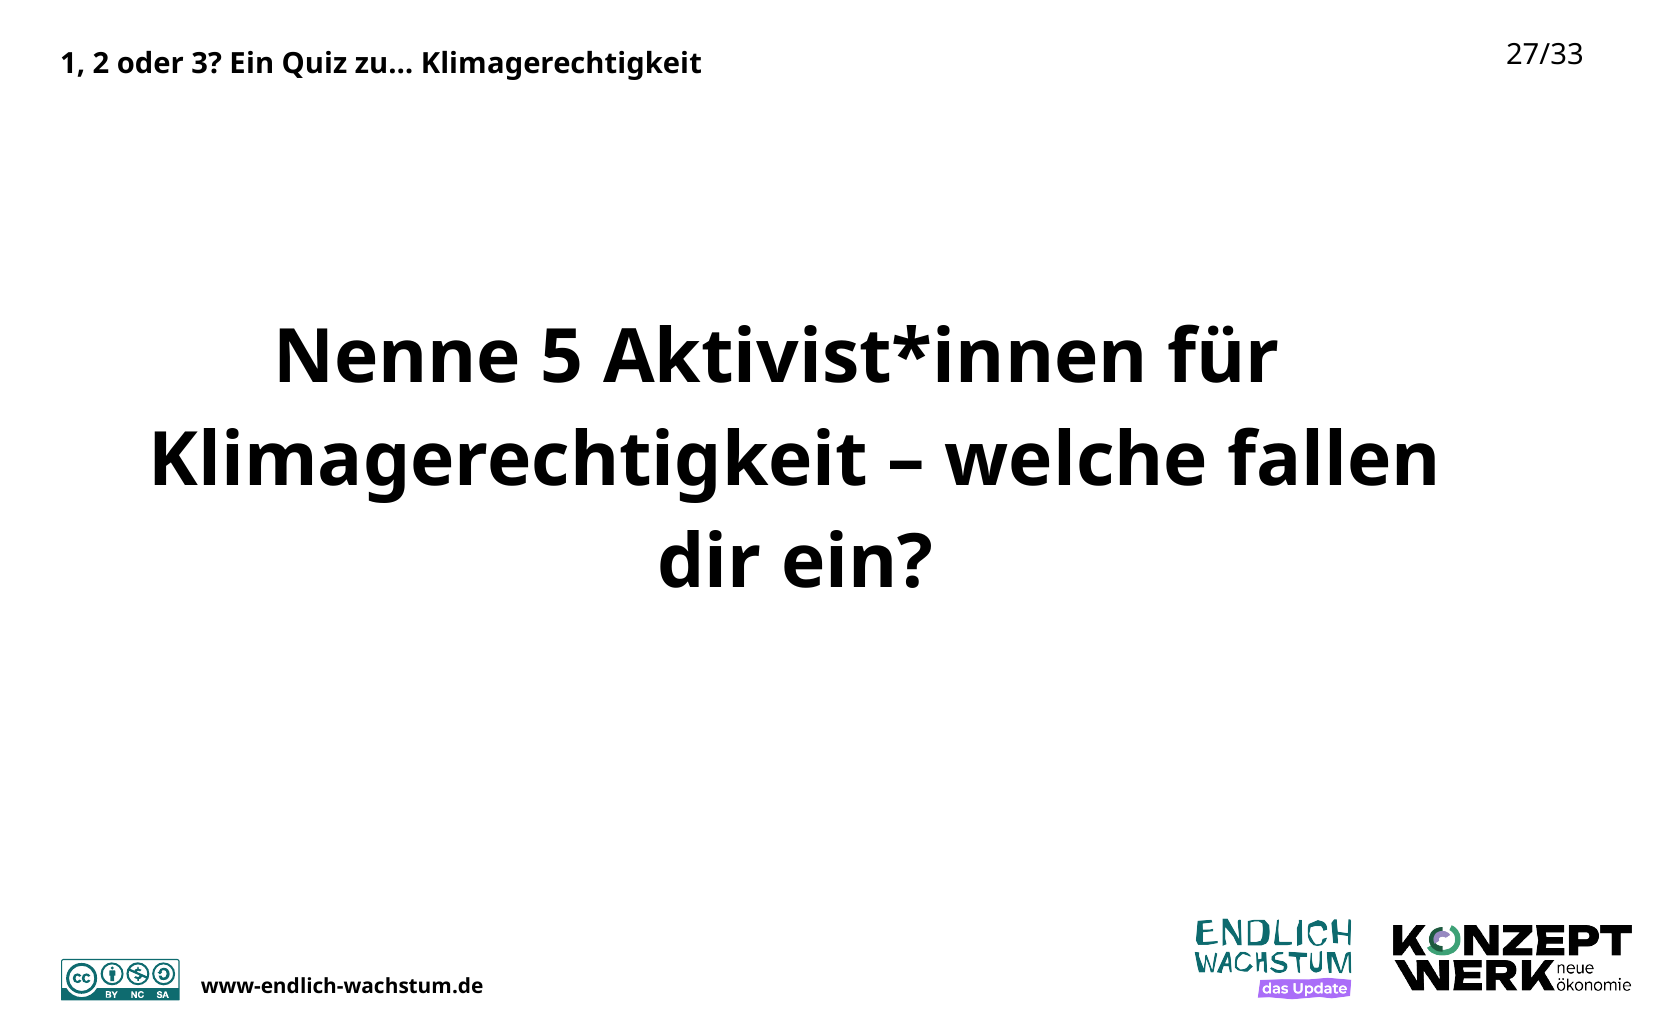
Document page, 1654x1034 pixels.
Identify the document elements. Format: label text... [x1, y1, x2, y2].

title Nenne 5 Aktivist*innen für Klimagerechtigkeit – welche fallen dir ein? [73, 302, 1562, 726]
picture [1387, 917, 1636, 997]
picture [1176, 900, 1374, 1011]
